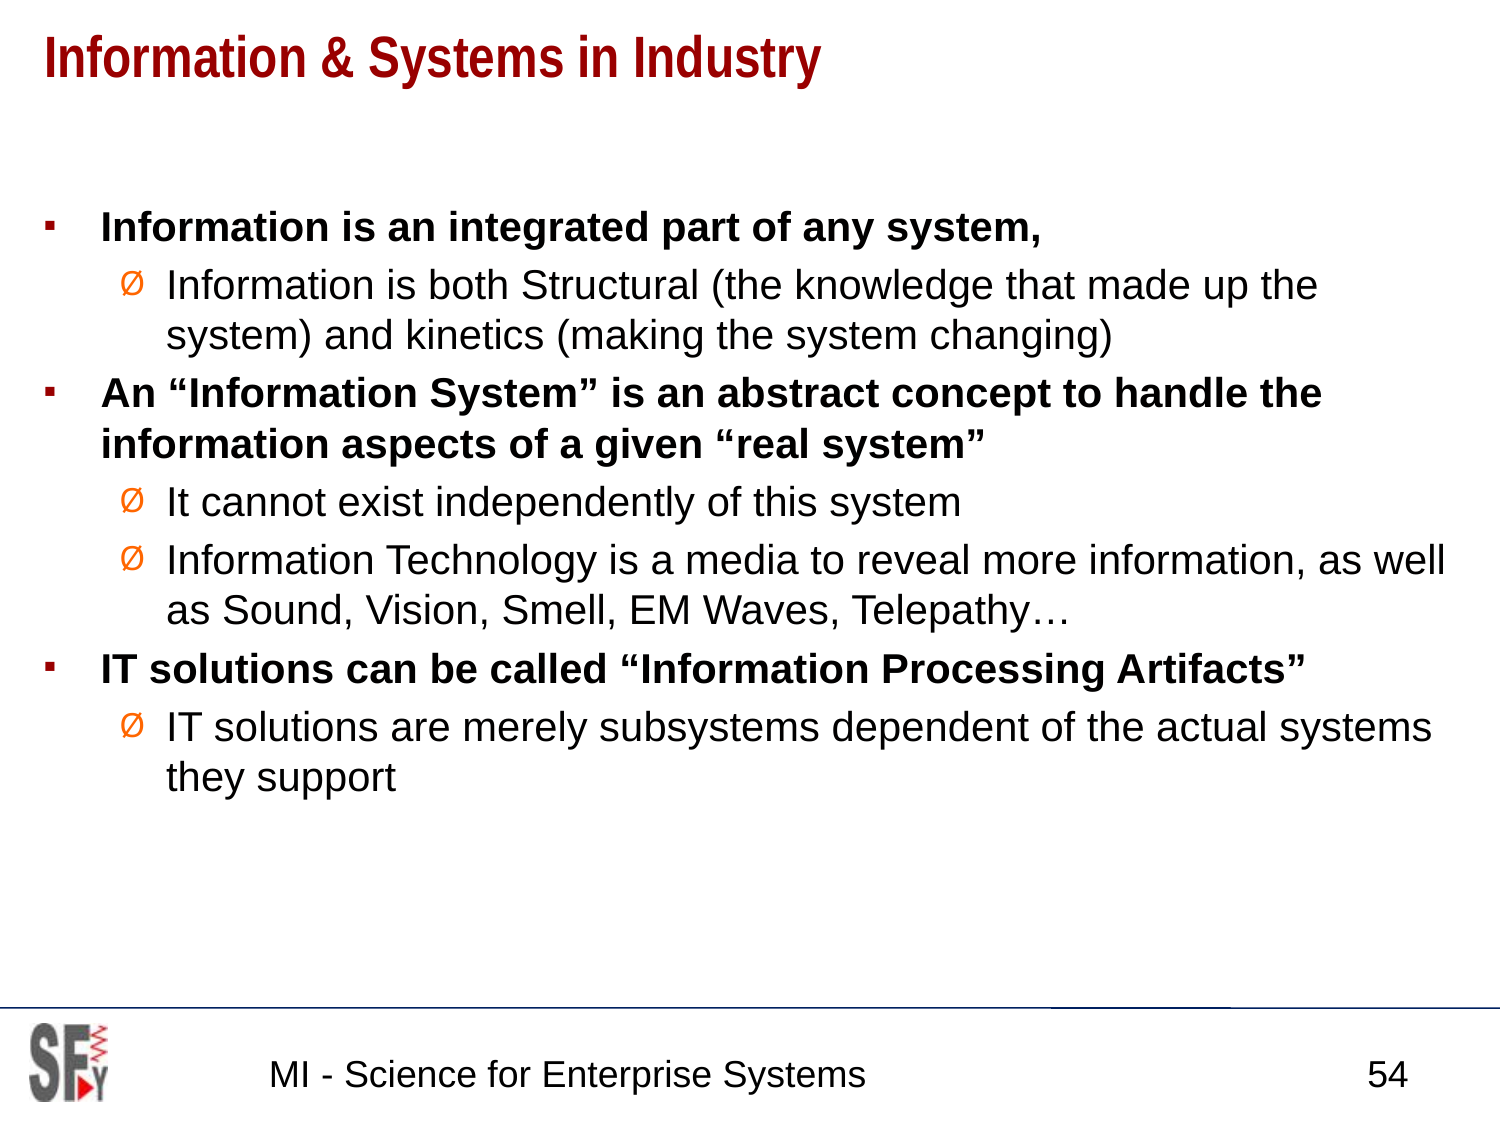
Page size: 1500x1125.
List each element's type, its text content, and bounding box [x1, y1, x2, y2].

list Information is an integrated part of any system, Information is both Structural (the knowledge that made up the system) and kinetics (making the system changing) An “Information System” is an abstract concept to handle the information aspects of a given “real system” It cannot exist independently of this system Information Technology is a media to reveal more information, as well as Sound, Vision, Smell, EM Waves, Telepathy… IT solutions can be called “Information Processing Artifacts” IT solutions are merely subsystems dependent of the actual systems they support [29, 184, 1471, 988]
picture [29, 1023, 108, 1102]
slide_number <numéro> [1352, 1034, 1490, 1103]
title Information & Systems in Industry [29, 12, 1471, 138]
footer MI - Science for Enterprise Systems [253, 1034, 1336, 1103]
